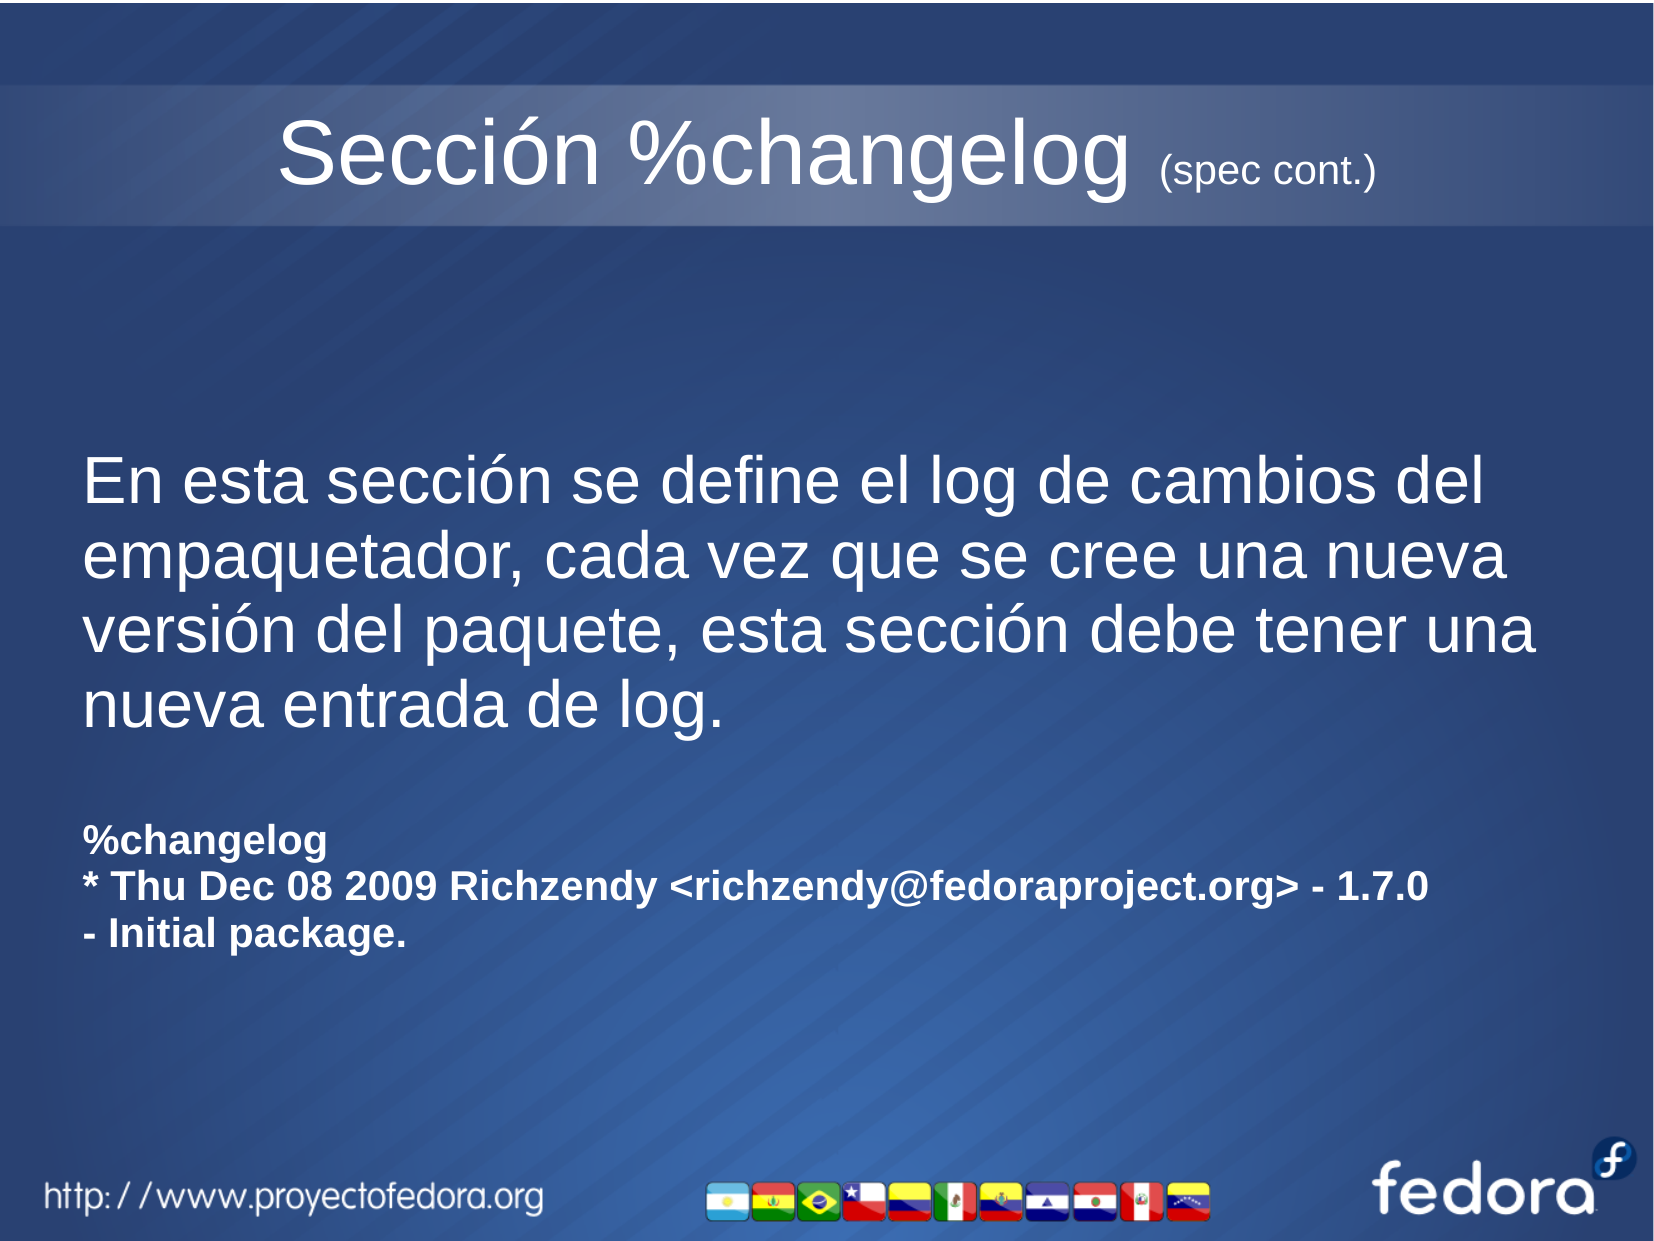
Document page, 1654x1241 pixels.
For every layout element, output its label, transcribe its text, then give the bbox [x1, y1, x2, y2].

title Sección %changelog (spec cont.) [82, 49, 1571, 257]
subtitle En esta sección se define el log de cambios del empaquetador, cada vez que se cree una nueva versión del paquete, esta sección debe tener una nueva entrada de log. %changelog * Thu Dec 08 2009 Richzendy <richzendy@fedoraproject.org> - 1.7.0 - Initial package. [82, 290, 1571, 1109]
picture [0, 3, 1654, 1241]
